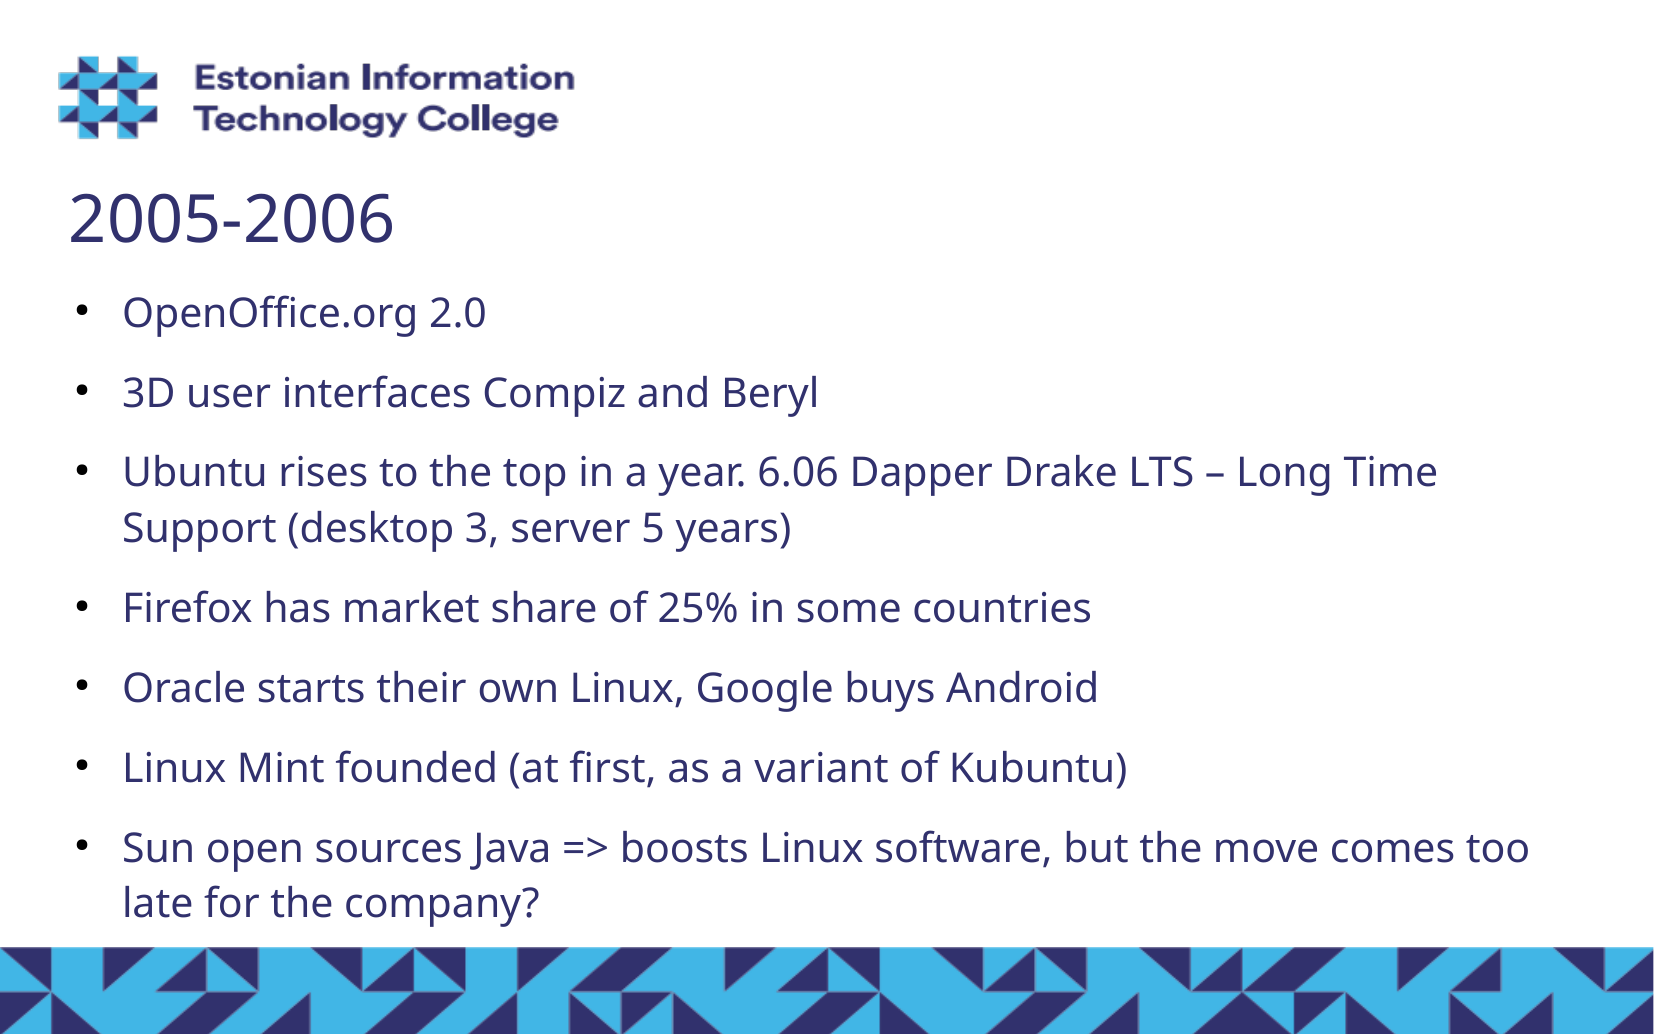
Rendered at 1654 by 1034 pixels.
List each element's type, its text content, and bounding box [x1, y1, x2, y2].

title 2005-2006 [68, 147, 1536, 283]
list OpenOffice.org 2.0 3D user interfaces Compiz and Beryl Ubuntu rises to the top in a year. 6.06 Dapper Drake LTS – Long Time Support (desktop 3, server 5 years) Firefox has market share of 25% in some countries Oracle starts their own Linux, Google buys Android Linux Mint founded (at first, as a variant of Kubuntu) Sun open sources Java => boosts Linux software, but the move comes too late for the company? [59, 283, 1595, 936]
